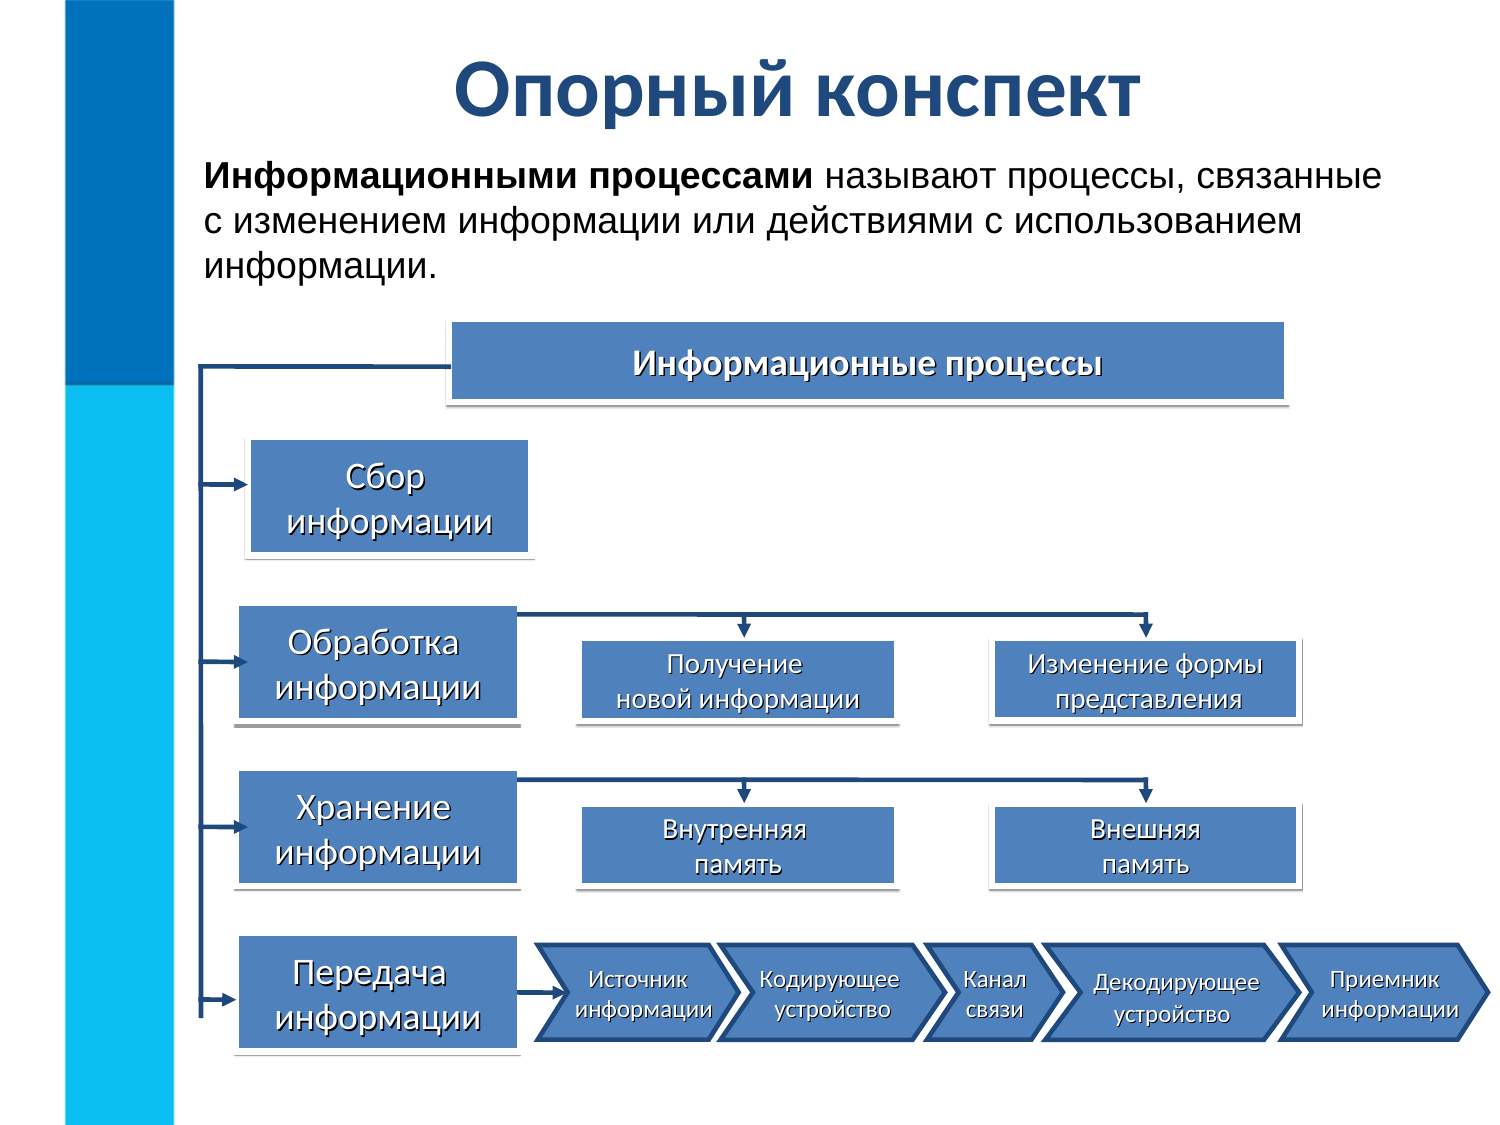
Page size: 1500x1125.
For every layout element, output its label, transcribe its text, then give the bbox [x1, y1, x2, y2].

text_box Хранение информации [236, 767, 520, 886]
picture [0, 0, 1500, 1125]
text_box Информационные процессы [448, 319, 1288, 402]
text_box Информационными процессами называют процессы, связанные с изменением информации или действиями с использованием информации. [189, 141, 1442, 296]
text_box Внешняя память [992, 803, 1300, 886]
text_box Сбор информации [247, 437, 532, 556]
text_box Канал связи [927, 945, 1063, 1040]
text_box Обработка информации [236, 602, 520, 721]
text_box Опорный конспект [171, 30, 1425, 135]
text_box Кодирующее устройство [720, 945, 946, 1040]
text_box Приемник информации [1281, 945, 1489, 1040]
text_box Декодирующее устройство [1045, 945, 1300, 1040]
text_box Изменение формы представления [992, 638, 1300, 721]
text_box Внутренняя память [578, 803, 898, 887]
text_box Источник информации [537, 945, 739, 1040]
text_box Получение новой информации [578, 638, 898, 721]
text_box Передача информации [236, 933, 520, 1052]
